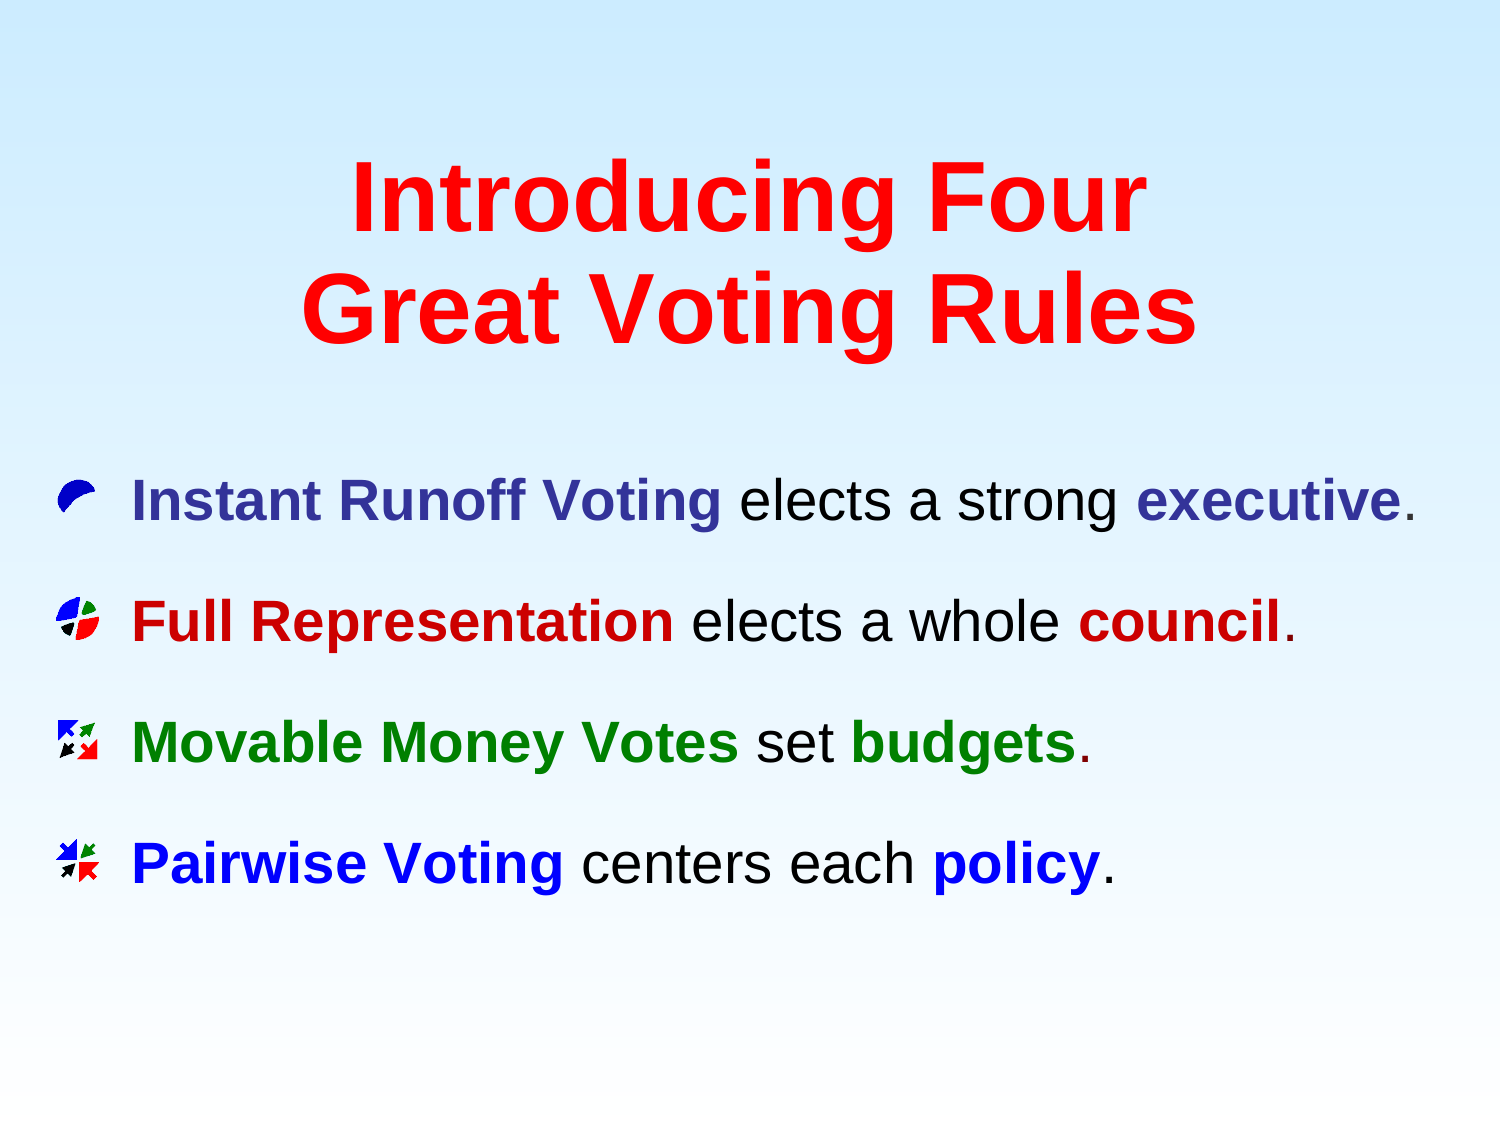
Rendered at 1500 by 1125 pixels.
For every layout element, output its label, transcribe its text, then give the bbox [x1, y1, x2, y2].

picture [56, 718, 99, 761]
title Introducing Four Great Voting Rules [0, 124, 1500, 381]
picture [56, 597, 99, 640]
text_box Instant Runoff Voting elects a strong executive. Full Representation elects a whole council. Movable Money Votes set budgets. Pairwise Voting centers each policy. [0, 462, 1500, 946]
picture [56, 476, 99, 519]
picture [56, 839, 99, 882]
